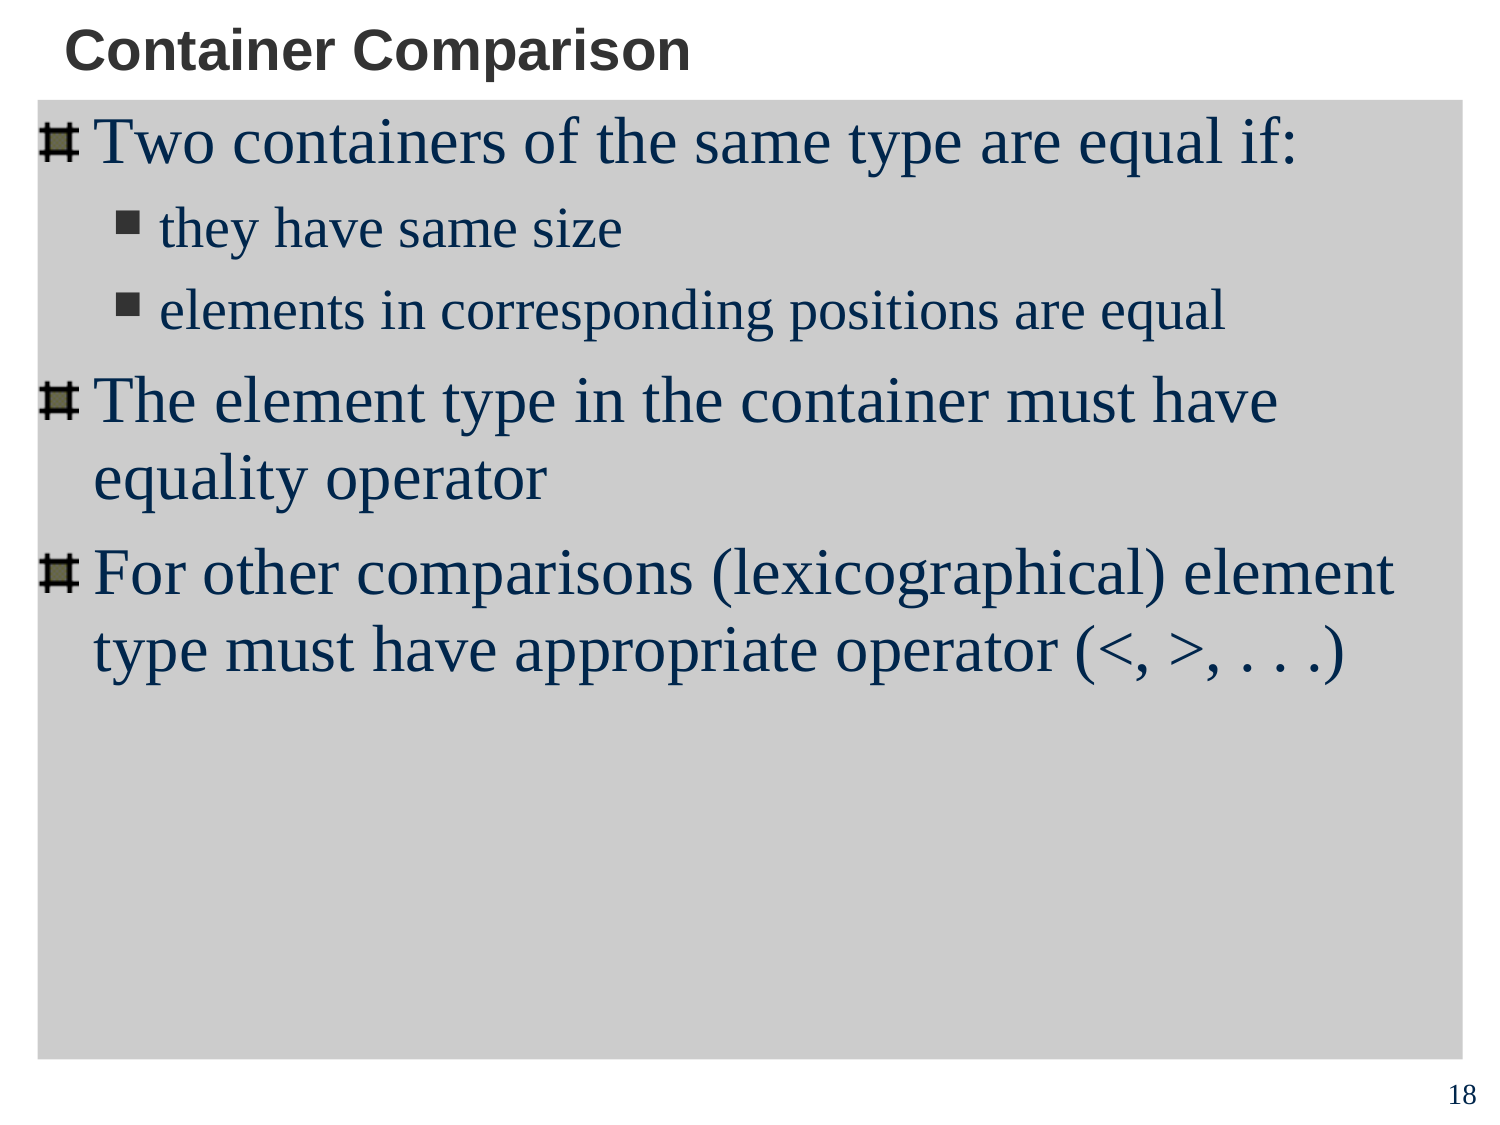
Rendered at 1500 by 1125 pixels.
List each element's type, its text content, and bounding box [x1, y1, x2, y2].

list Two containers of the same type are equal if: they have same size elements in corresponding positions are equal The element type in the container must have equality operator For other comparisons (lexicographical) element type must have appropriate operator (<, >, . . .) [37, 99, 1463, 1060]
title Container Comparison [50, 0, 1450, 91]
